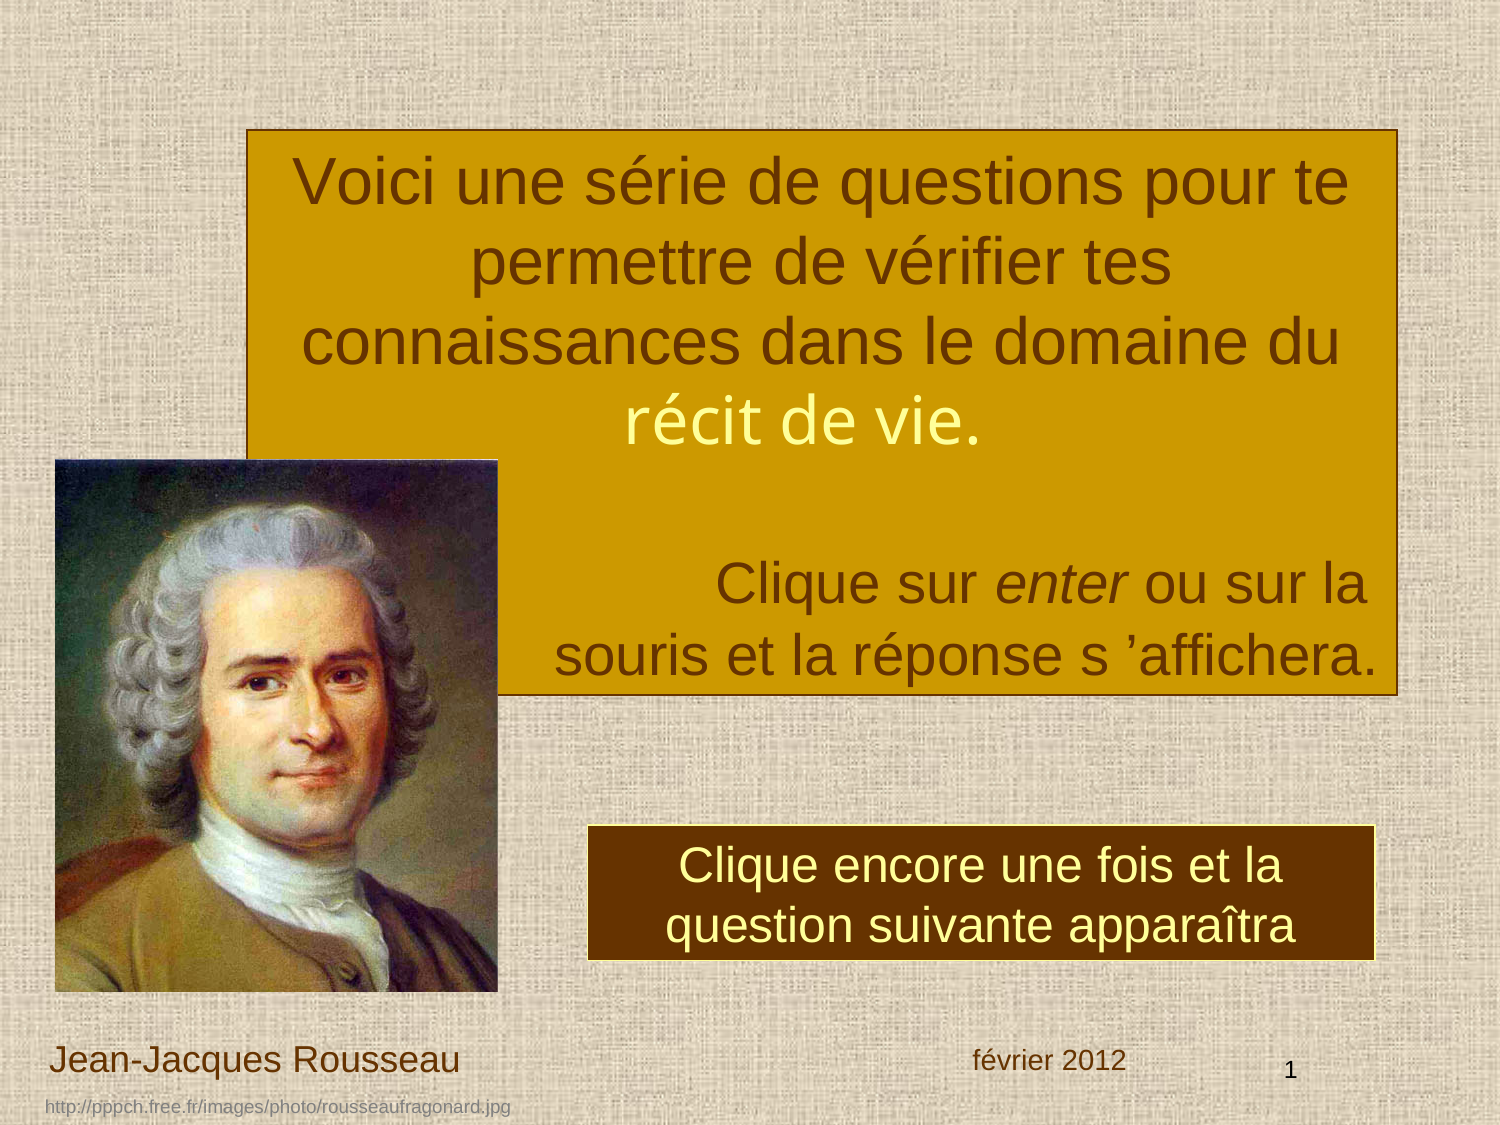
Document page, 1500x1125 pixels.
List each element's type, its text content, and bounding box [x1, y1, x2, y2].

text_box Clique encore une fois et la question suivante apparaîtra [587, 824, 1375, 961]
text_box Voici une série de questions pour te permettre de vérifier tes connaissances dans le domaine du récit de vie. Clique sur enter ou sur la souris et la réponse s ’affichera. [246, 129, 1397, 696]
picture [0, 0, 1500, 1125]
text_box février 2012 [957, 1034, 1143, 1085]
text_box Jean-Jacques Rousseau [34, 1027, 522, 1101]
text_box http://pppch.free.fr/images/photo/rousseaufragonard.jpg [29, 1087, 618, 1125]
